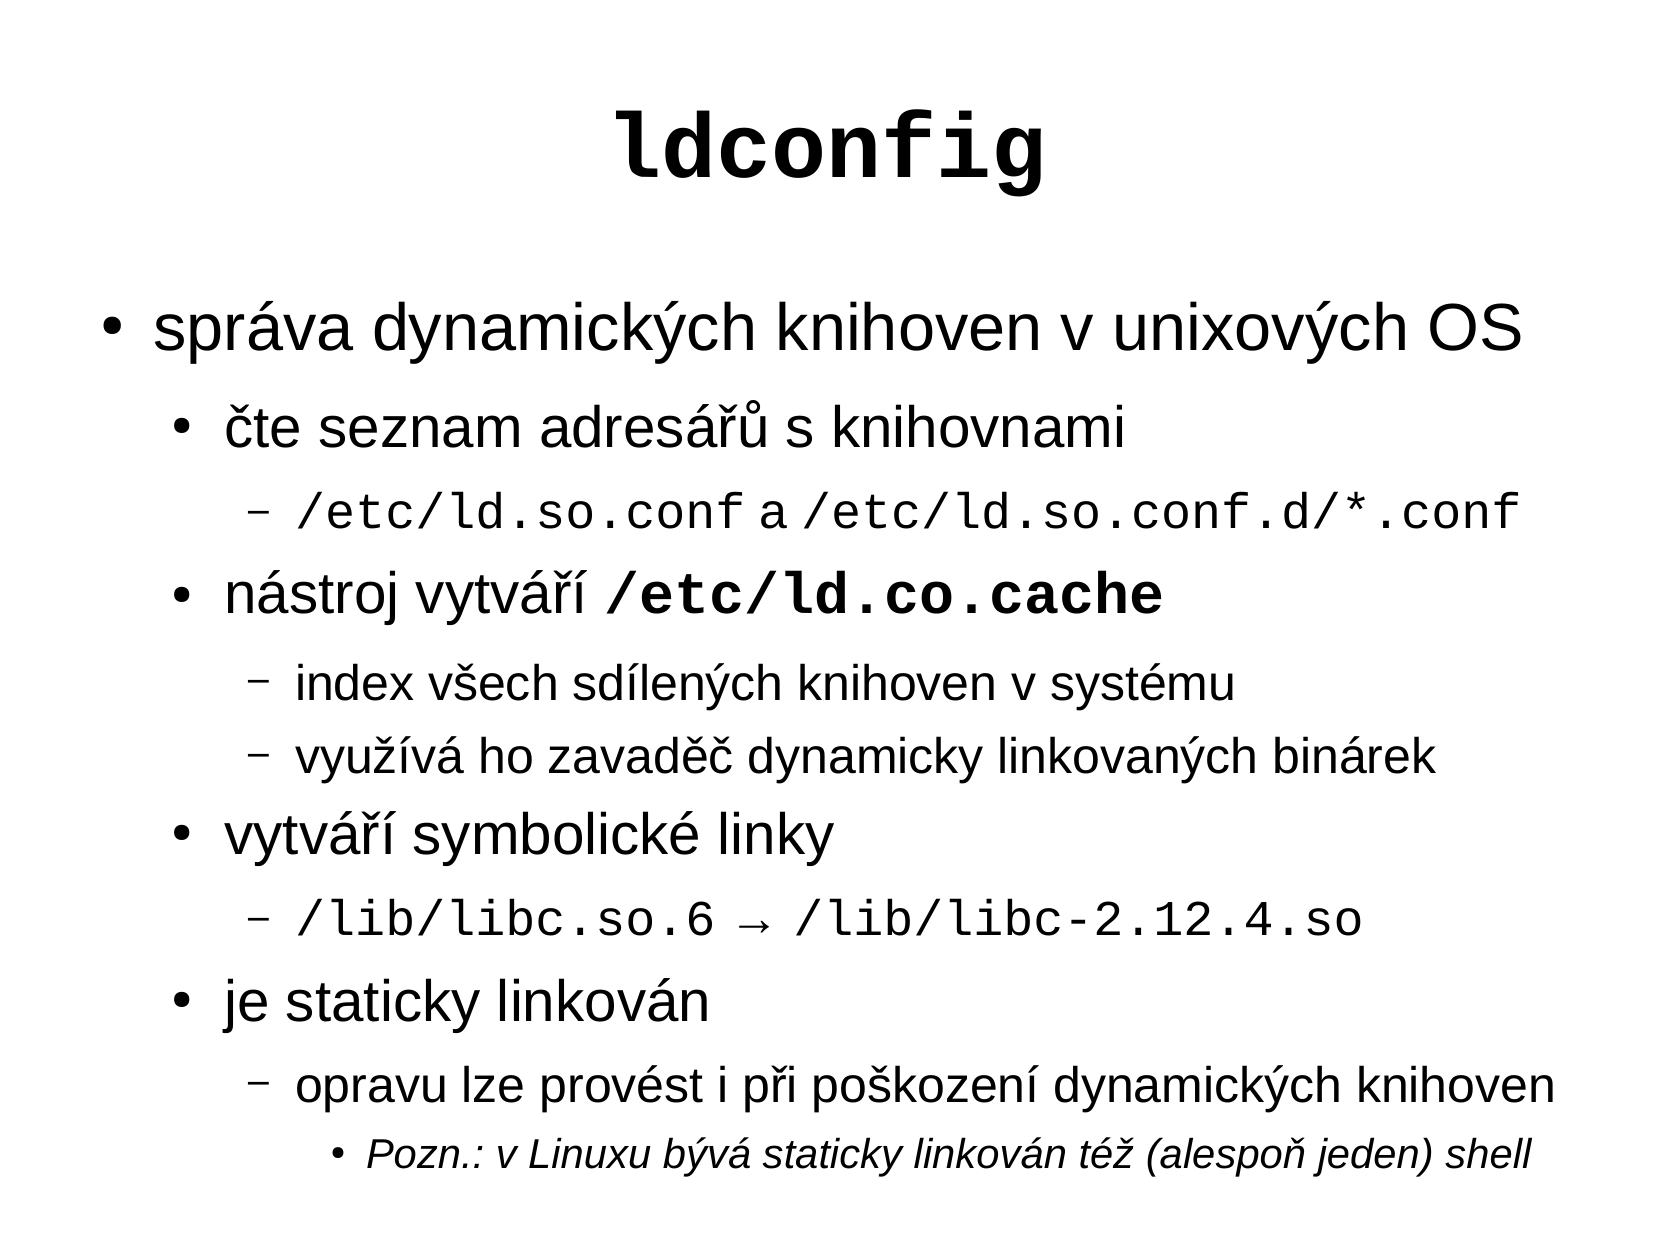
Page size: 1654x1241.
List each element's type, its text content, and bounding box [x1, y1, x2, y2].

title ldconfig [82, 49, 1571, 257]
list správa dynamických knihoven v unixových OS čte seznam adresářů s knihovnami /etc/ld.so.conf a /etc/ld.so.conf.d/*.conf nástroj vytváří /etc/ld.co.cache index všech sdílených knihoven v systému využívá ho zavaděč dynamicky linkovaných binárek vytváří symbolické linky /lib/libc.so.6 → /lib/libc-2.12.4.so je staticky linkován opravu lze provést i při poškození dynamických knihoven Pozn.: v Linuxu bývá staticky linkován též (alespoň jeden) shell [82, 290, 1571, 1178]
